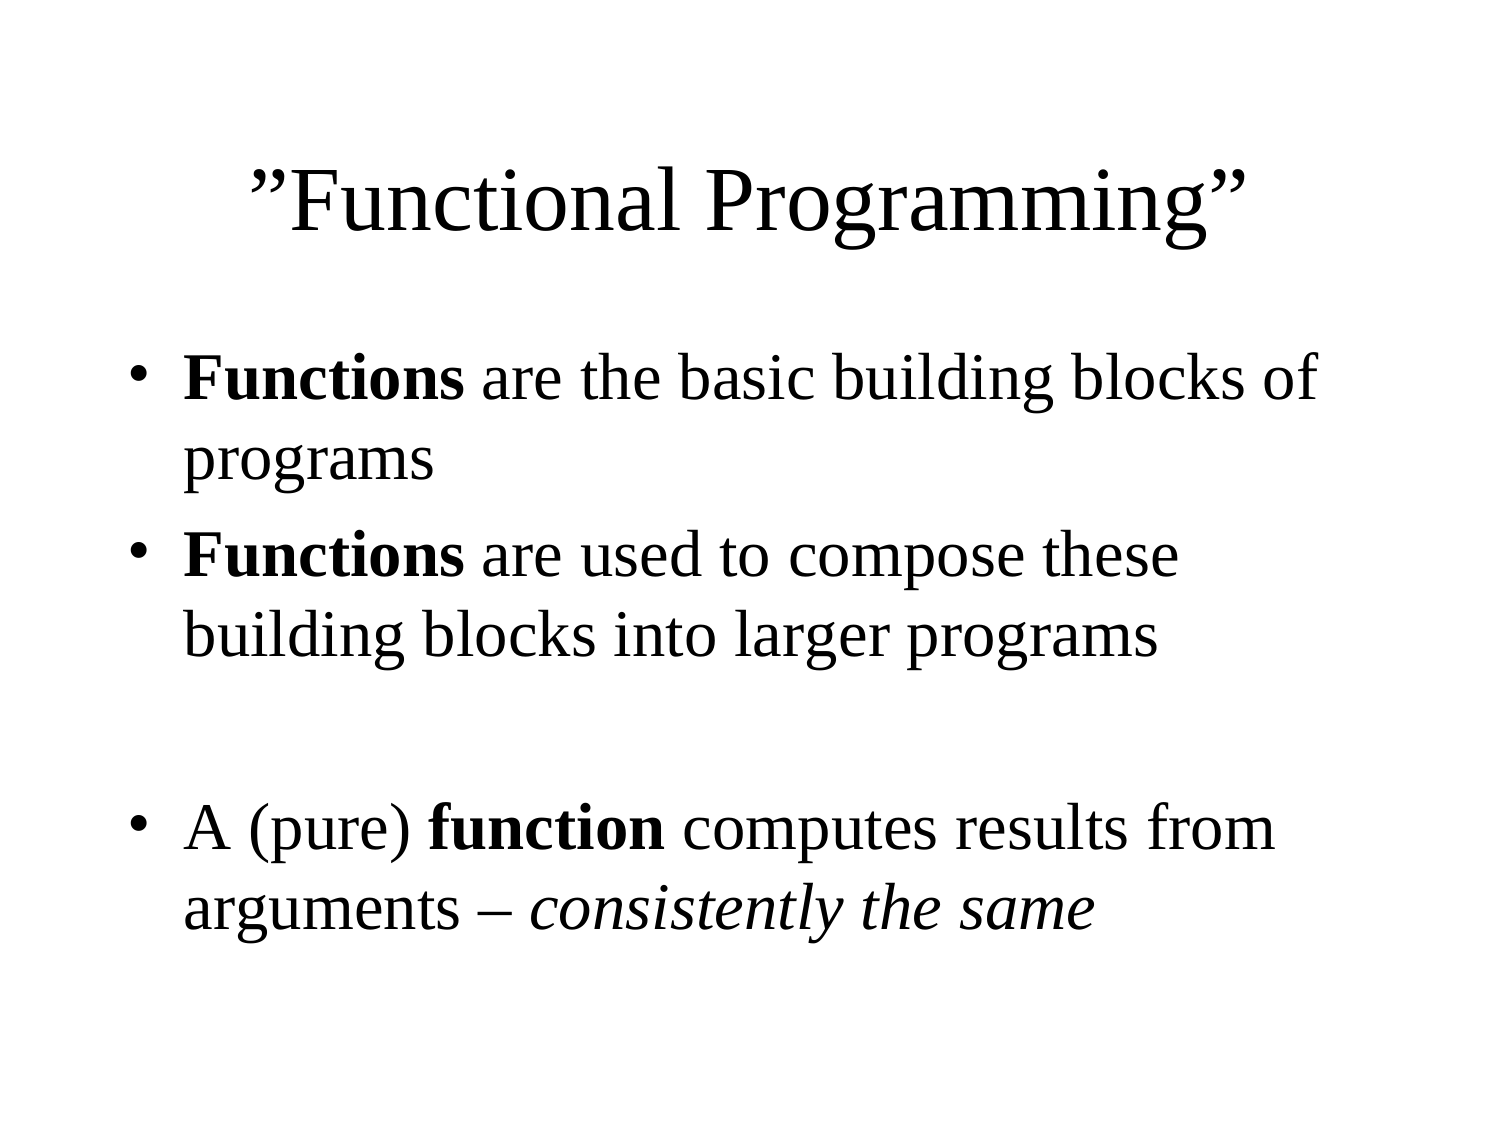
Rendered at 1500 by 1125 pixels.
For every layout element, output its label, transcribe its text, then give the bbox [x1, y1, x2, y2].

title ”Functional Programming” [112, 99, 1388, 288]
list Functions are the basic building blocks of programs Functions are used to compose these building blocks into larger programs A (pure) function computes results from arguments – consistently the same [112, 324, 1388, 1000]
